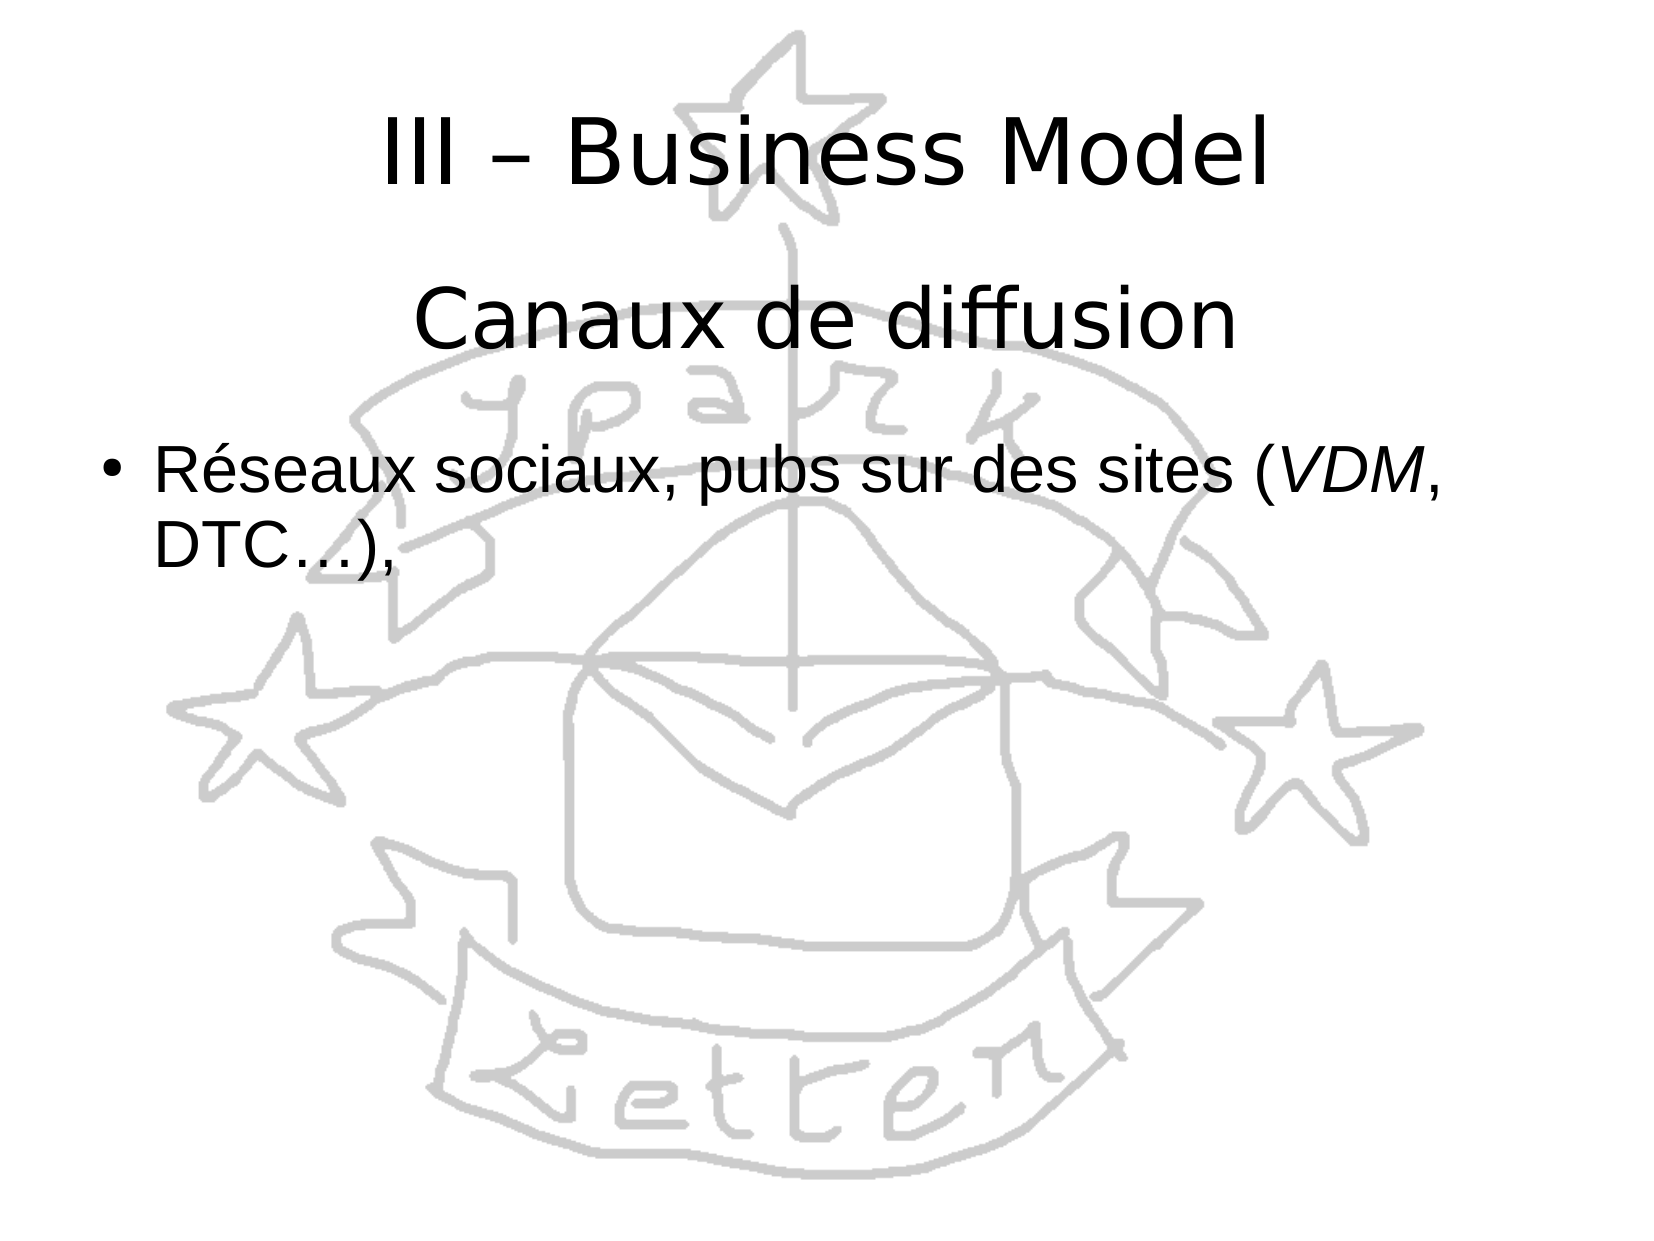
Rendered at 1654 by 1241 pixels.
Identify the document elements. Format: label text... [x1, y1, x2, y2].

picture [29, 11, 1648, 263]
text_box Canaux de diffusion [0, 263, 1654, 361]
list Réseaux sociaux, pubs sur des sites (VDM, DTC…), [82, 431, 1571, 1152]
title III – Business Model [82, 49, 1571, 257]
picture [29, 361, 1648, 1241]
